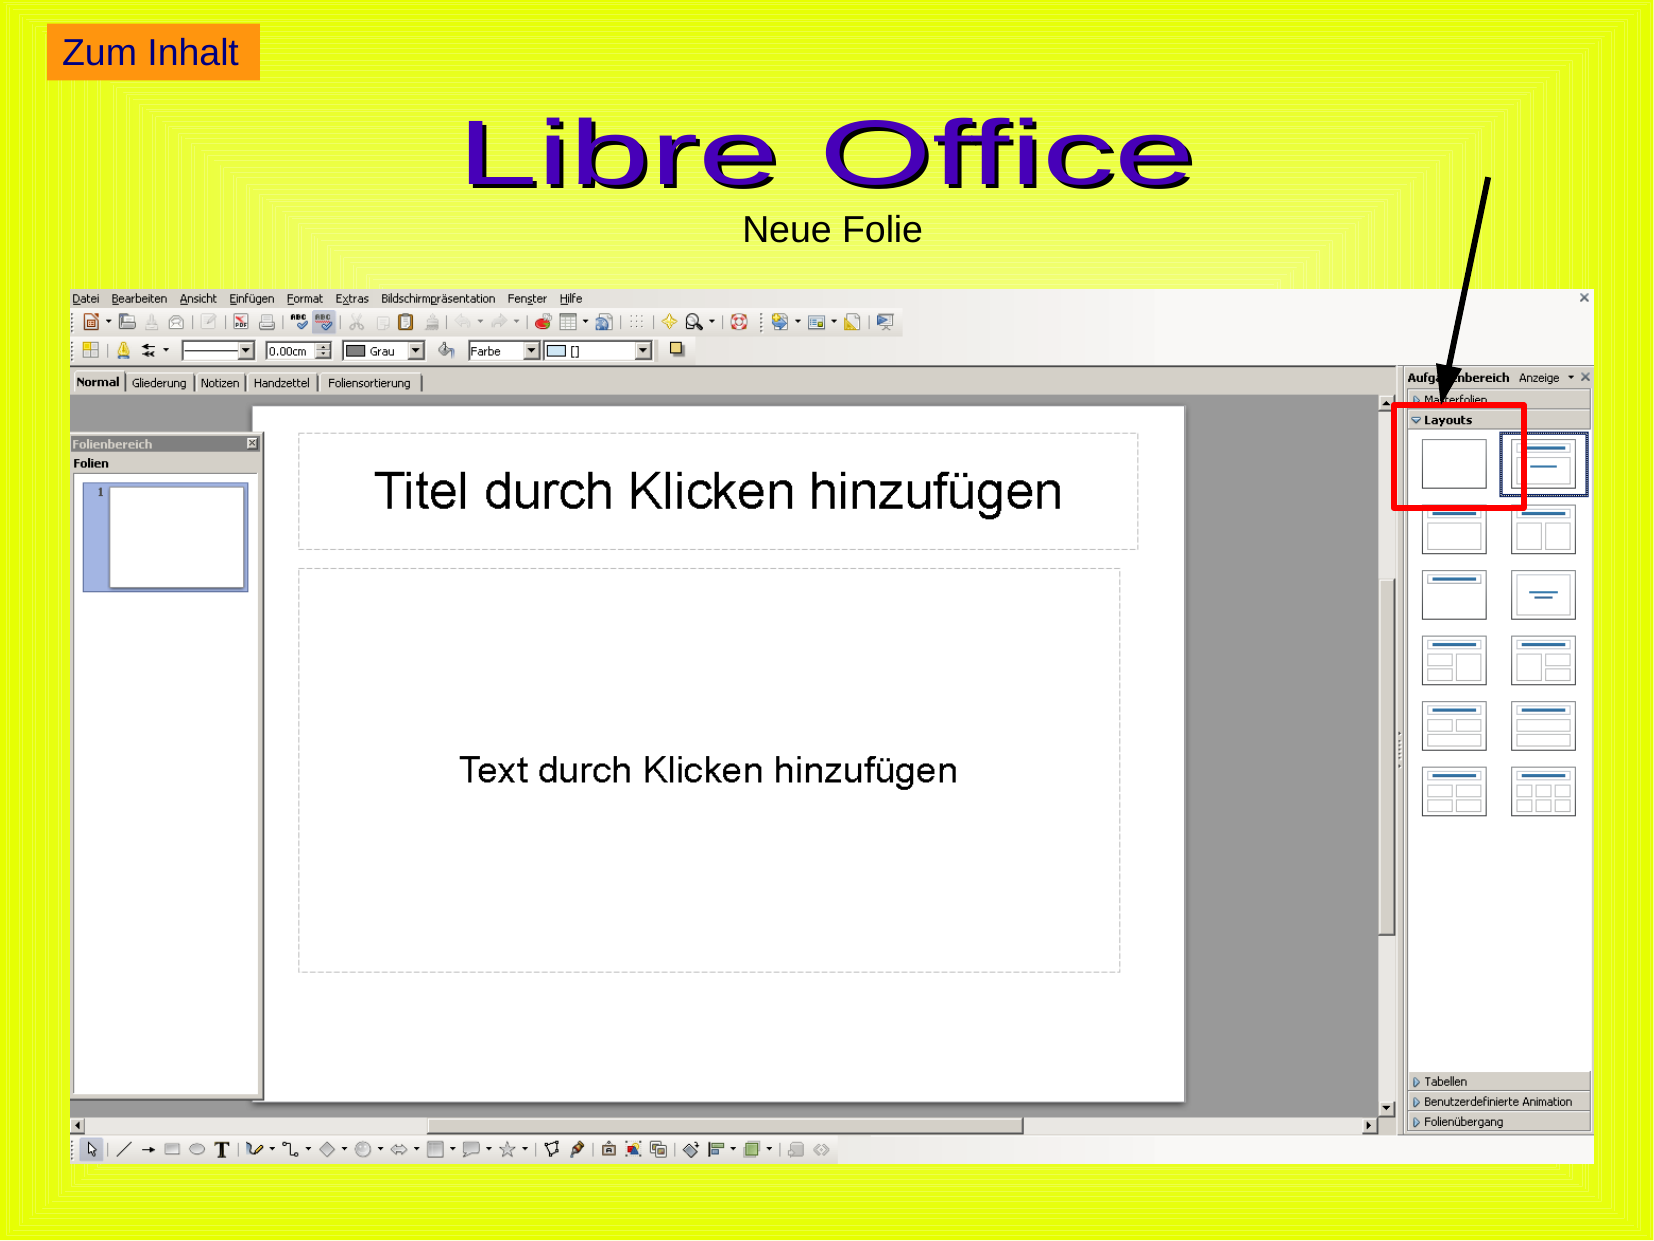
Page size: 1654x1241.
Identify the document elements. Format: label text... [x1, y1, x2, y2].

title Libre Office [82, 49, 1571, 257]
text_box Zum Inhalt [47, 23, 260, 81]
picture [1397, 408, 1521, 505]
picture [70, 289, 1594, 1164]
text_box Neue Folie [460, 200, 1205, 258]
